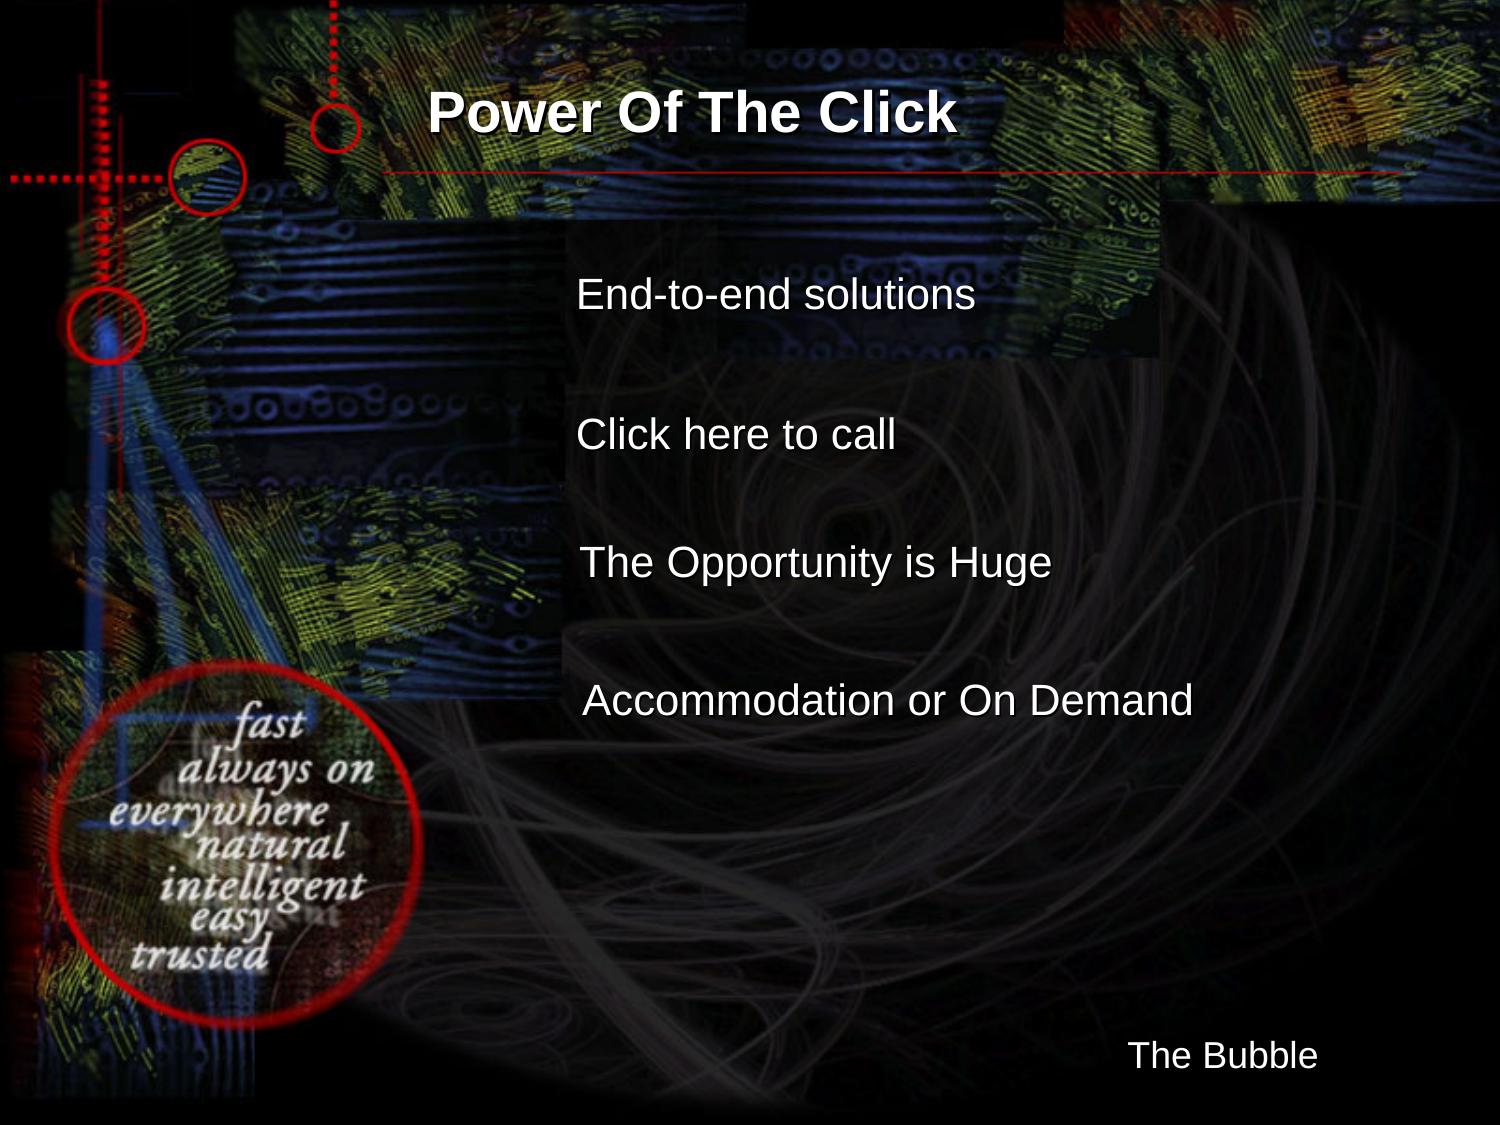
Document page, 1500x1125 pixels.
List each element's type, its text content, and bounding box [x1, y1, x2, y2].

list Accommodation or On Demand [567, 664, 1357, 742]
text_box The Bubble [1127, 1031, 1467, 1074]
list End-to-end solutions [561, 259, 1351, 337]
text_box [1119, 1034, 1456, 1091]
list Click here to call [561, 399, 1351, 476]
picture [0, 0, 1500, 1125]
title Power Of The Click [412, 45, 1450, 175]
list The Opportunity is Huge [564, 527, 1354, 605]
